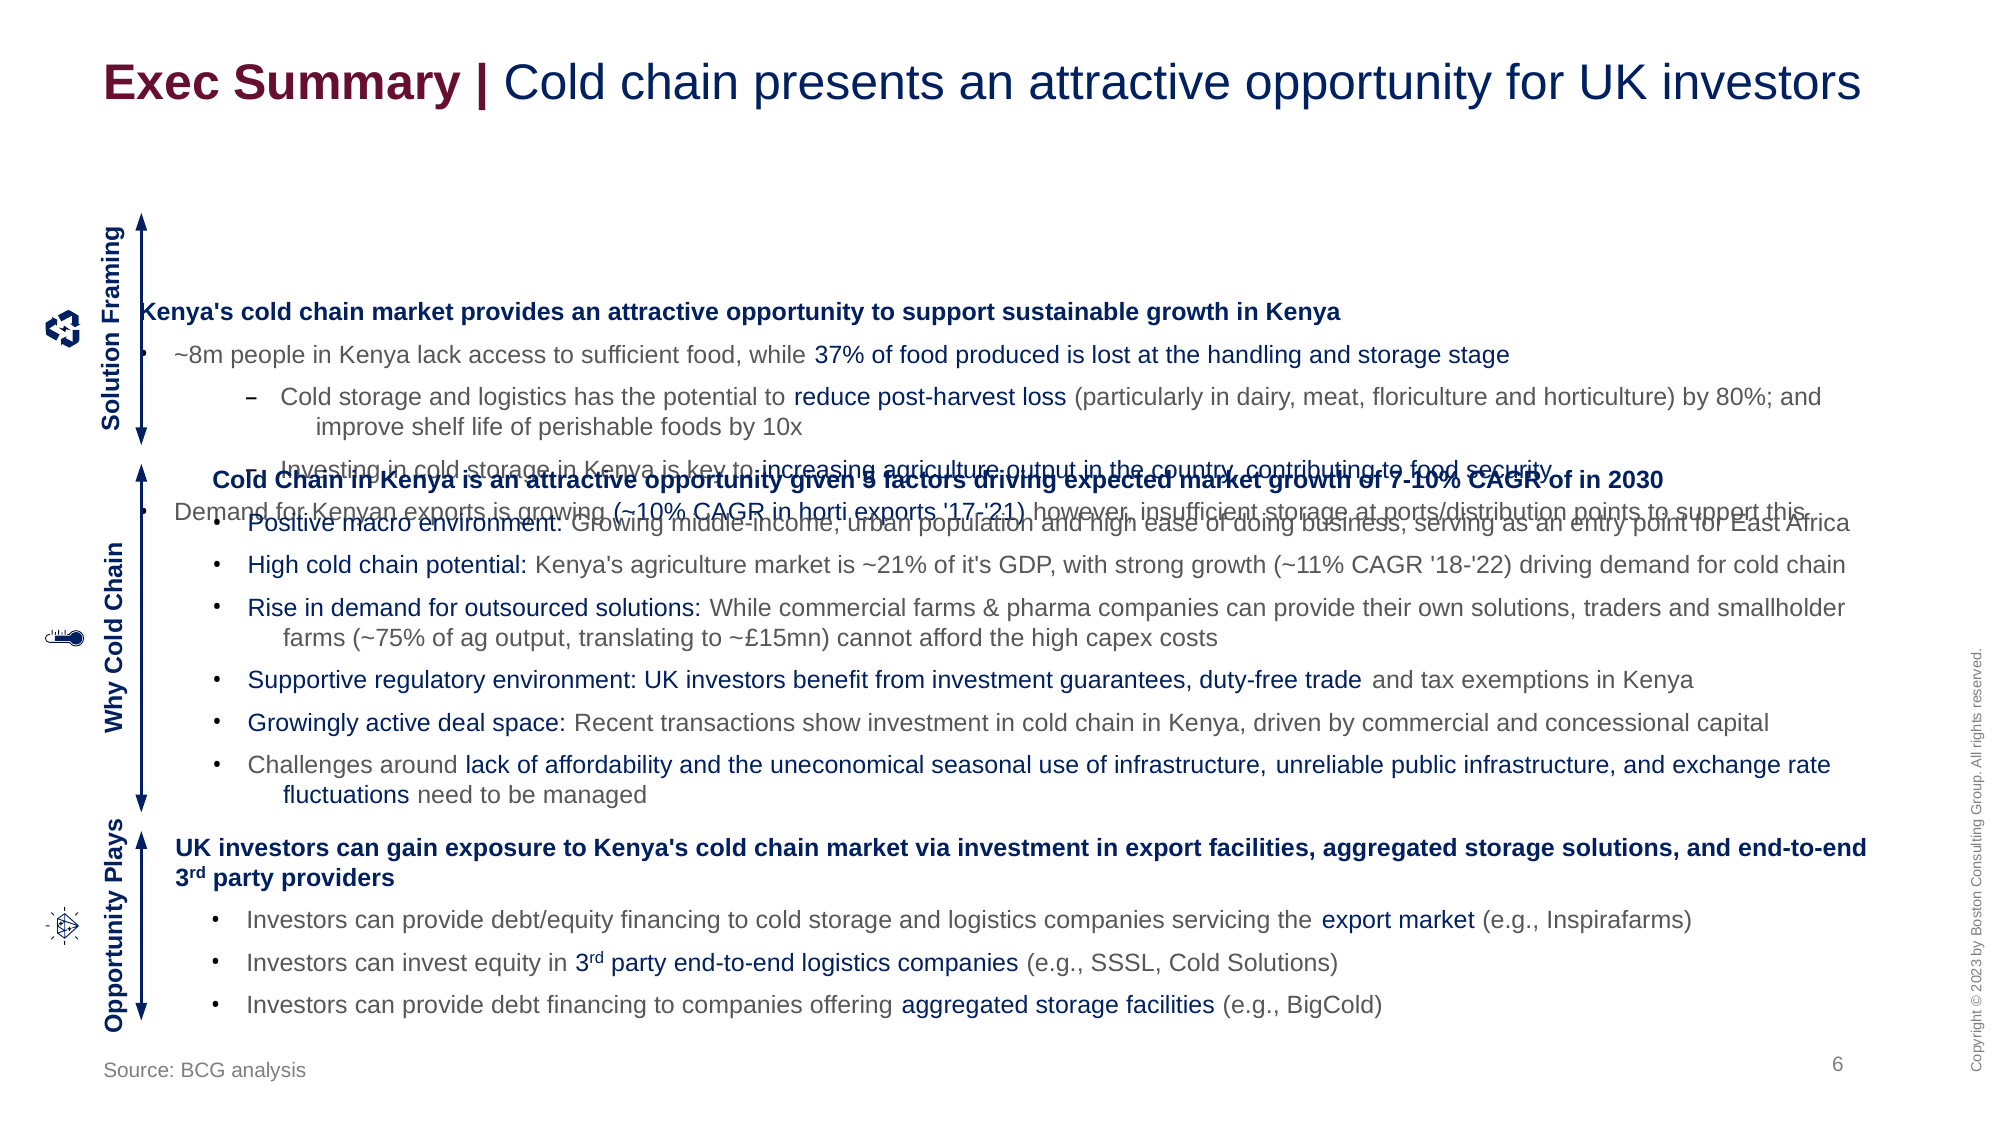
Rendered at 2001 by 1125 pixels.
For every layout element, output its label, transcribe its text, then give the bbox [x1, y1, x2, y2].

text_box [60, 329, 80, 348]
text_box [57, 310, 81, 328]
text_box Cold Chain in Kenya is an attractive opportunity given 5 factors driving expected market growth of 7-10% CAGR of in 2030 Positive macro environment: Growing middle-income, urban population and high ease of doing business, serving as an entry point for East Africa High cold chain potential: Kenya's agriculture market is ~21% of it's GDP, with strong growth (~11% CAGR '18-'22) driving demand for cold chain Rise in demand for outsourced solutions: While commercial farms & pharma companies can provide their own solutions, traders and smallholder farms (~75% of ag output, translating to ~£15mn) cannot afford the high capex costs Supportive regulatory environment: UK investors benefit from investment guarantees, duty-free trade and tax exemptions in Kenya Growingly active deal space: Recent transactions show investment in cold chain in Kenya, driven by commercial and concessional capital Challenges around lack of affordability and the uneconomical seasonal use of infrastructure, unreliable public infrastructure, and exchange rate fluctuations need to be managed [176, 463, 1899, 813]
text_box Opportunity Plays [91, 806, 137, 1046]
text_box [44, 629, 85, 647]
list Kenya's cold chain market provides an attractive opportunity to support sustainable growth in Kenya ~8m people in Kenya lack access to sufficient food, while 37% of food produced is lost at the handling and storage stage Cold storage and logistics has the potential to reduce post-harvest loss (particularly in dairy, meat, floriculture and horticulture) by 80%; and improve shelf life of perishable foods by 10x Investing in cold storage in Kenya is key to increasing agriculture output in the country, contributing to food security Demand for Kenyan exports is growing (~10% CAGR in horti exports '17-'21) however, insufficient storage at ports/distribution points to support this [175, 212, 1897, 446]
text_box Source: BCG analysis [103, 1059, 1585, 1082]
text_box UK investors can gain exposure to Kenya's cold chain market via investment in export facilities, aggregated storage solutions, and end-to-end 3rd party providers Investors can provide debt/equity financing to cold storage and logistics companies servicing the export market (e.g., Inspirafarms) Investors can invest equity in 3rd party end-to-end logistics companies (e.g., SSSL, Cold Solutions) Investors can provide debt financing to companies offering aggregated storage facilities (e.g., BigCold) [175, 831, 1897, 1021]
title Exec Summary | Cold chain presents an attractive opportunity for UK investors [103, 55, 1897, 111]
text_box [57, 913, 79, 939]
text_box [58, 325, 71, 333]
text_box [45, 316, 60, 341]
text_box Why Cold Chain [91, 518, 137, 758]
text_box Solution Framing [88, 209, 134, 449]
